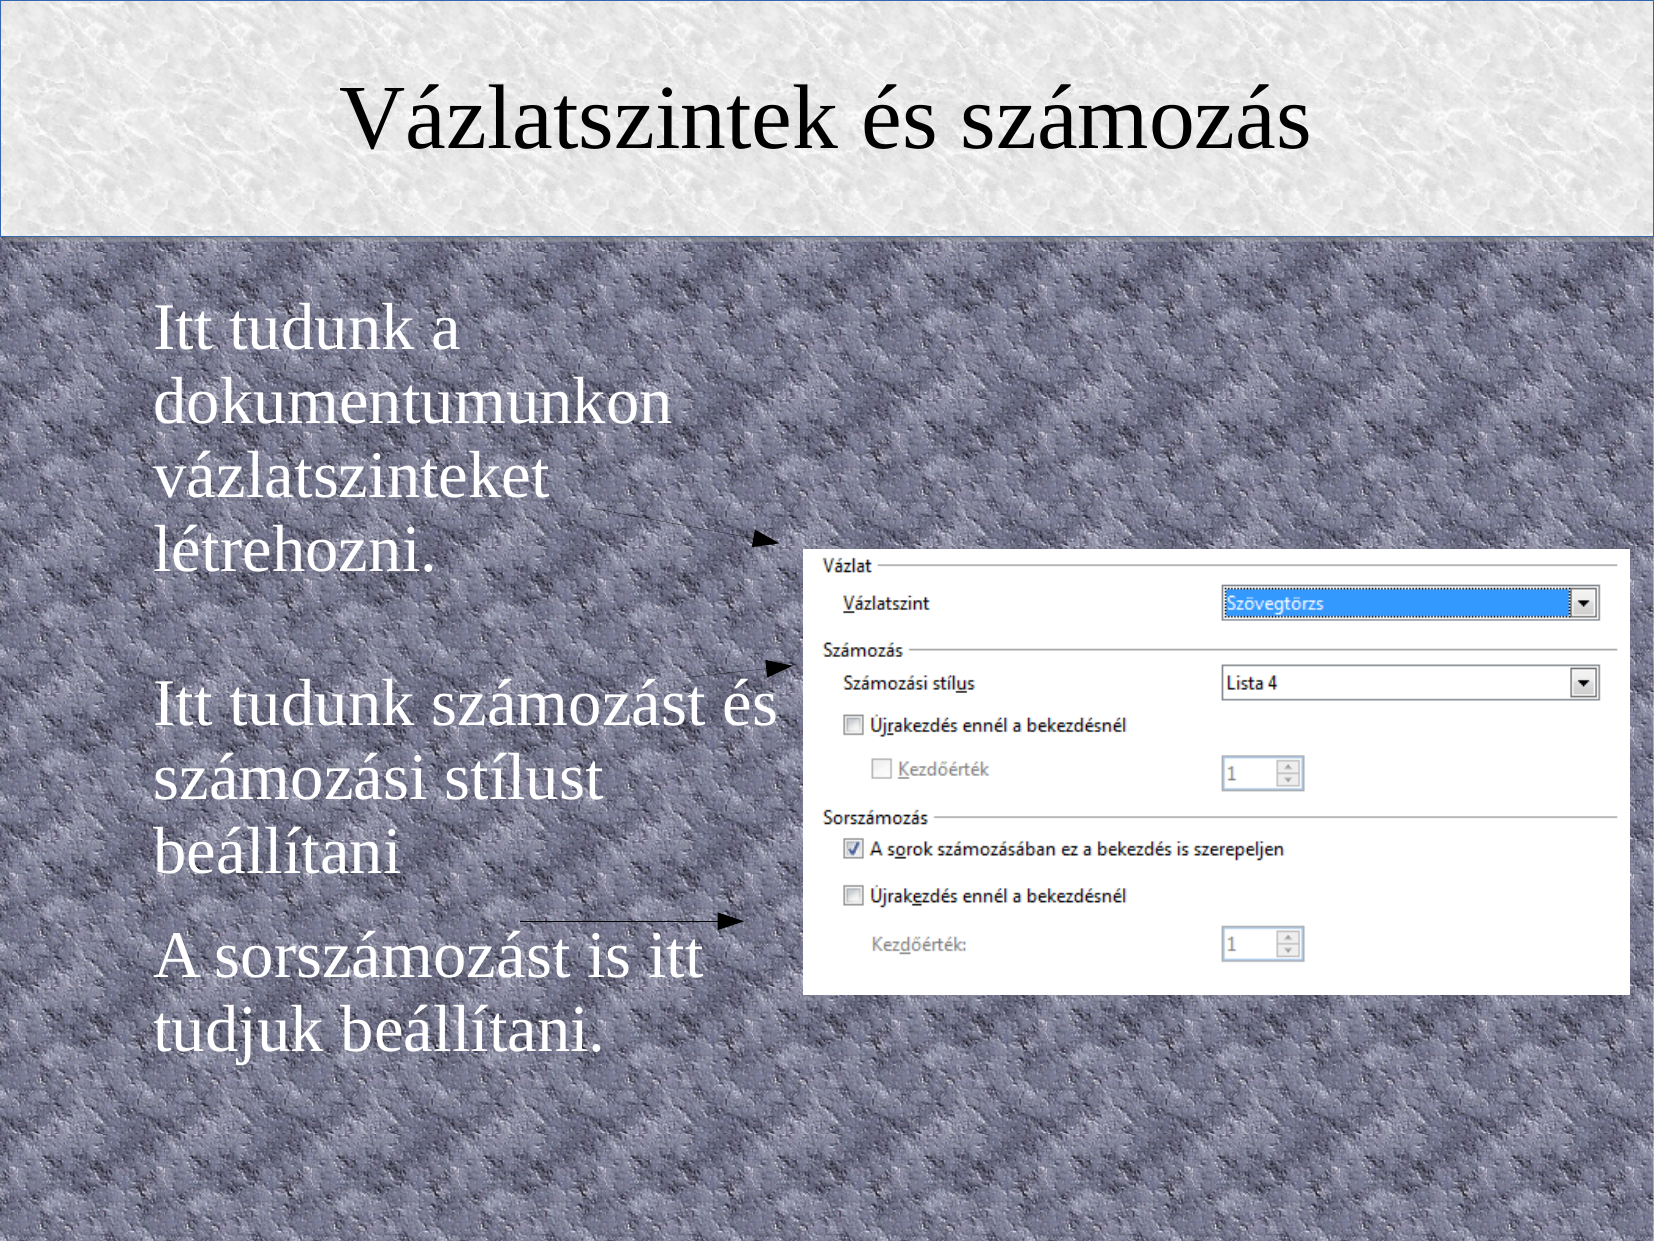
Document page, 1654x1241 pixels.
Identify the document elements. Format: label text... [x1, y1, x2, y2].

picture [0, 237, 1654, 1241]
list Itt tudunk számozást és számozási stílust beállítani A sorszámozást is itt tudjuk beállítani. [82, 665, 793, 1111]
picture [1, 1, 1653, 236]
list Itt tudunk a dokumentumunkon vázlatszinteket létrehozni. [82, 290, 809, 634]
title Vázlatszintek és számozás [82, 13, 1571, 222]
